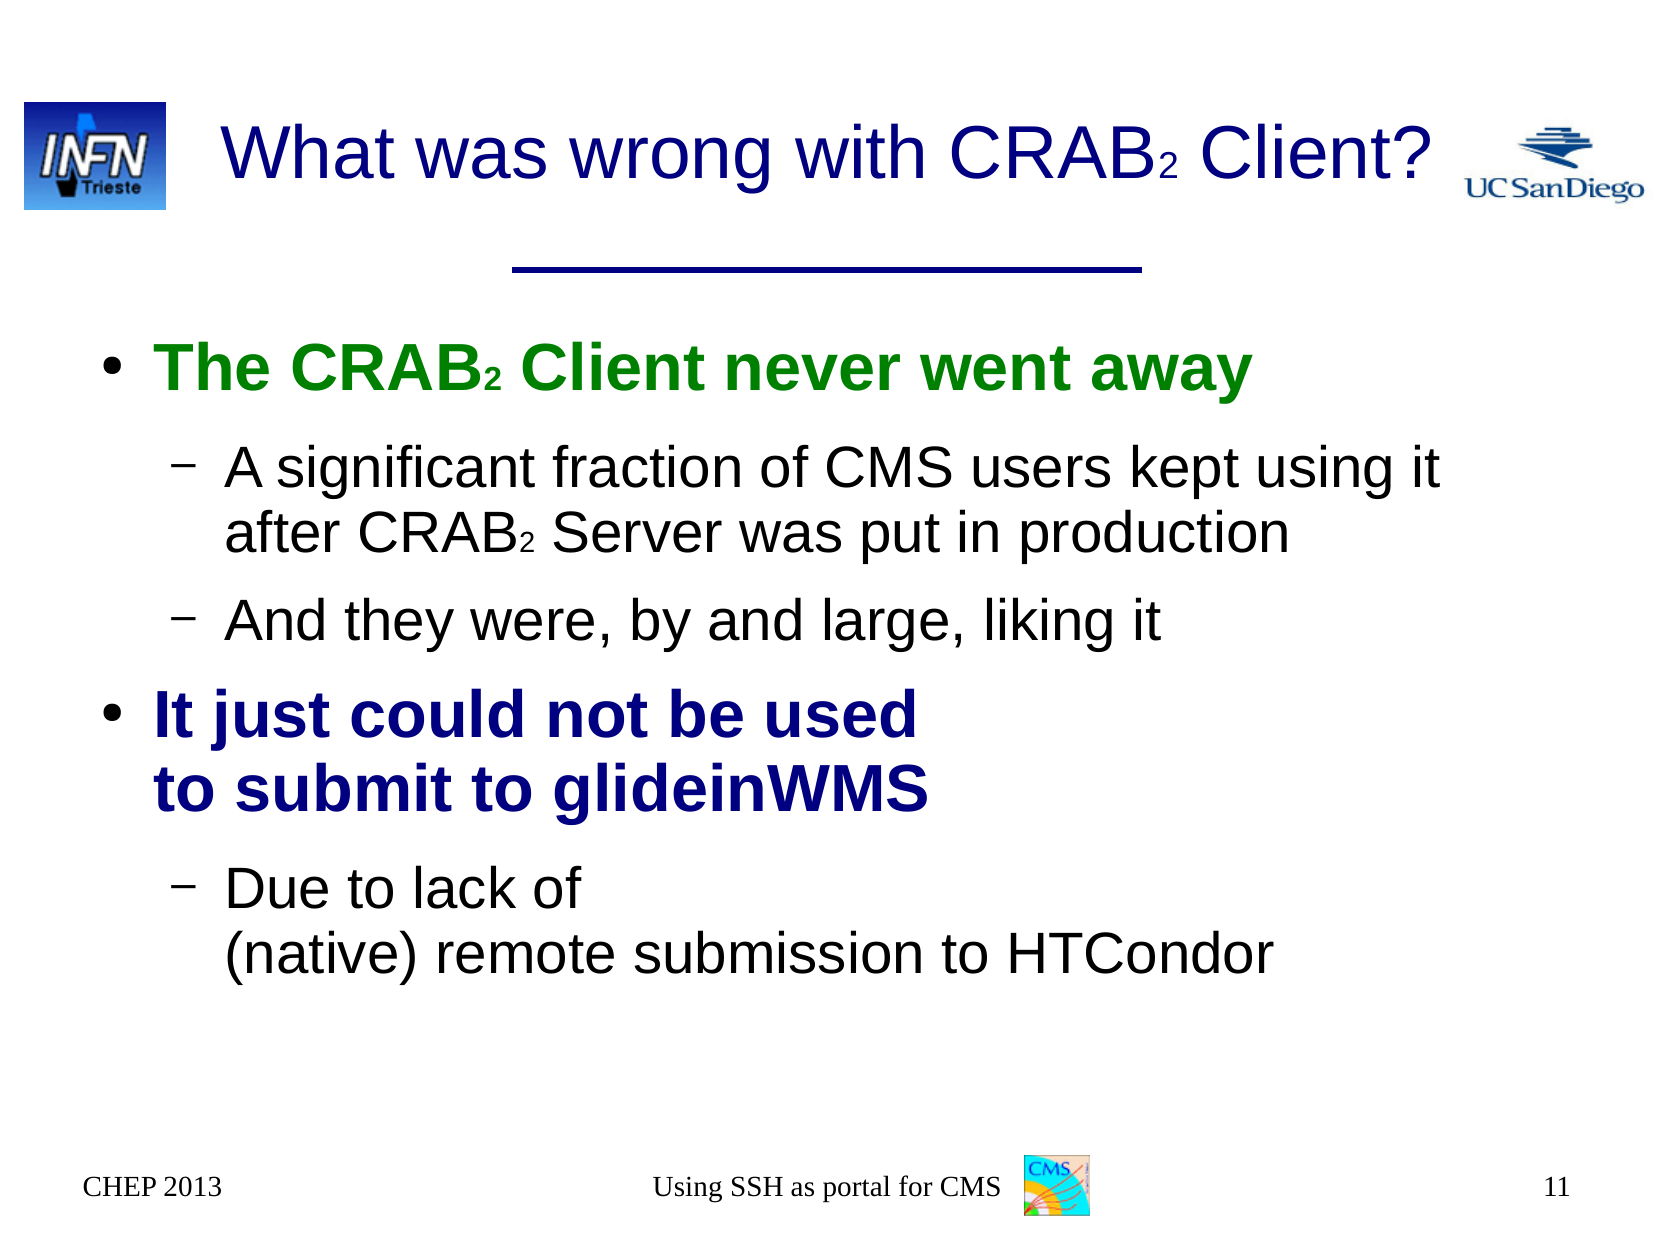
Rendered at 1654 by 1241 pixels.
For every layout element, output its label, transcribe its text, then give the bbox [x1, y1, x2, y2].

picture [24, 102, 82, 210]
picture [1024, 1155, 1090, 1216]
list The CRAB2 Client never went away A significant fraction of CMS users kept using it after CRAB2 Server was put in production And they were, by and large, liking it It just could not be used to submit to glideinWMS Due to lack of (native) remote submission to HTCondor [82, 330, 1538, 1126]
title What was wrong with CRAB2 Client? [82, 49, 1571, 257]
picture [1571, 89, 1654, 240]
